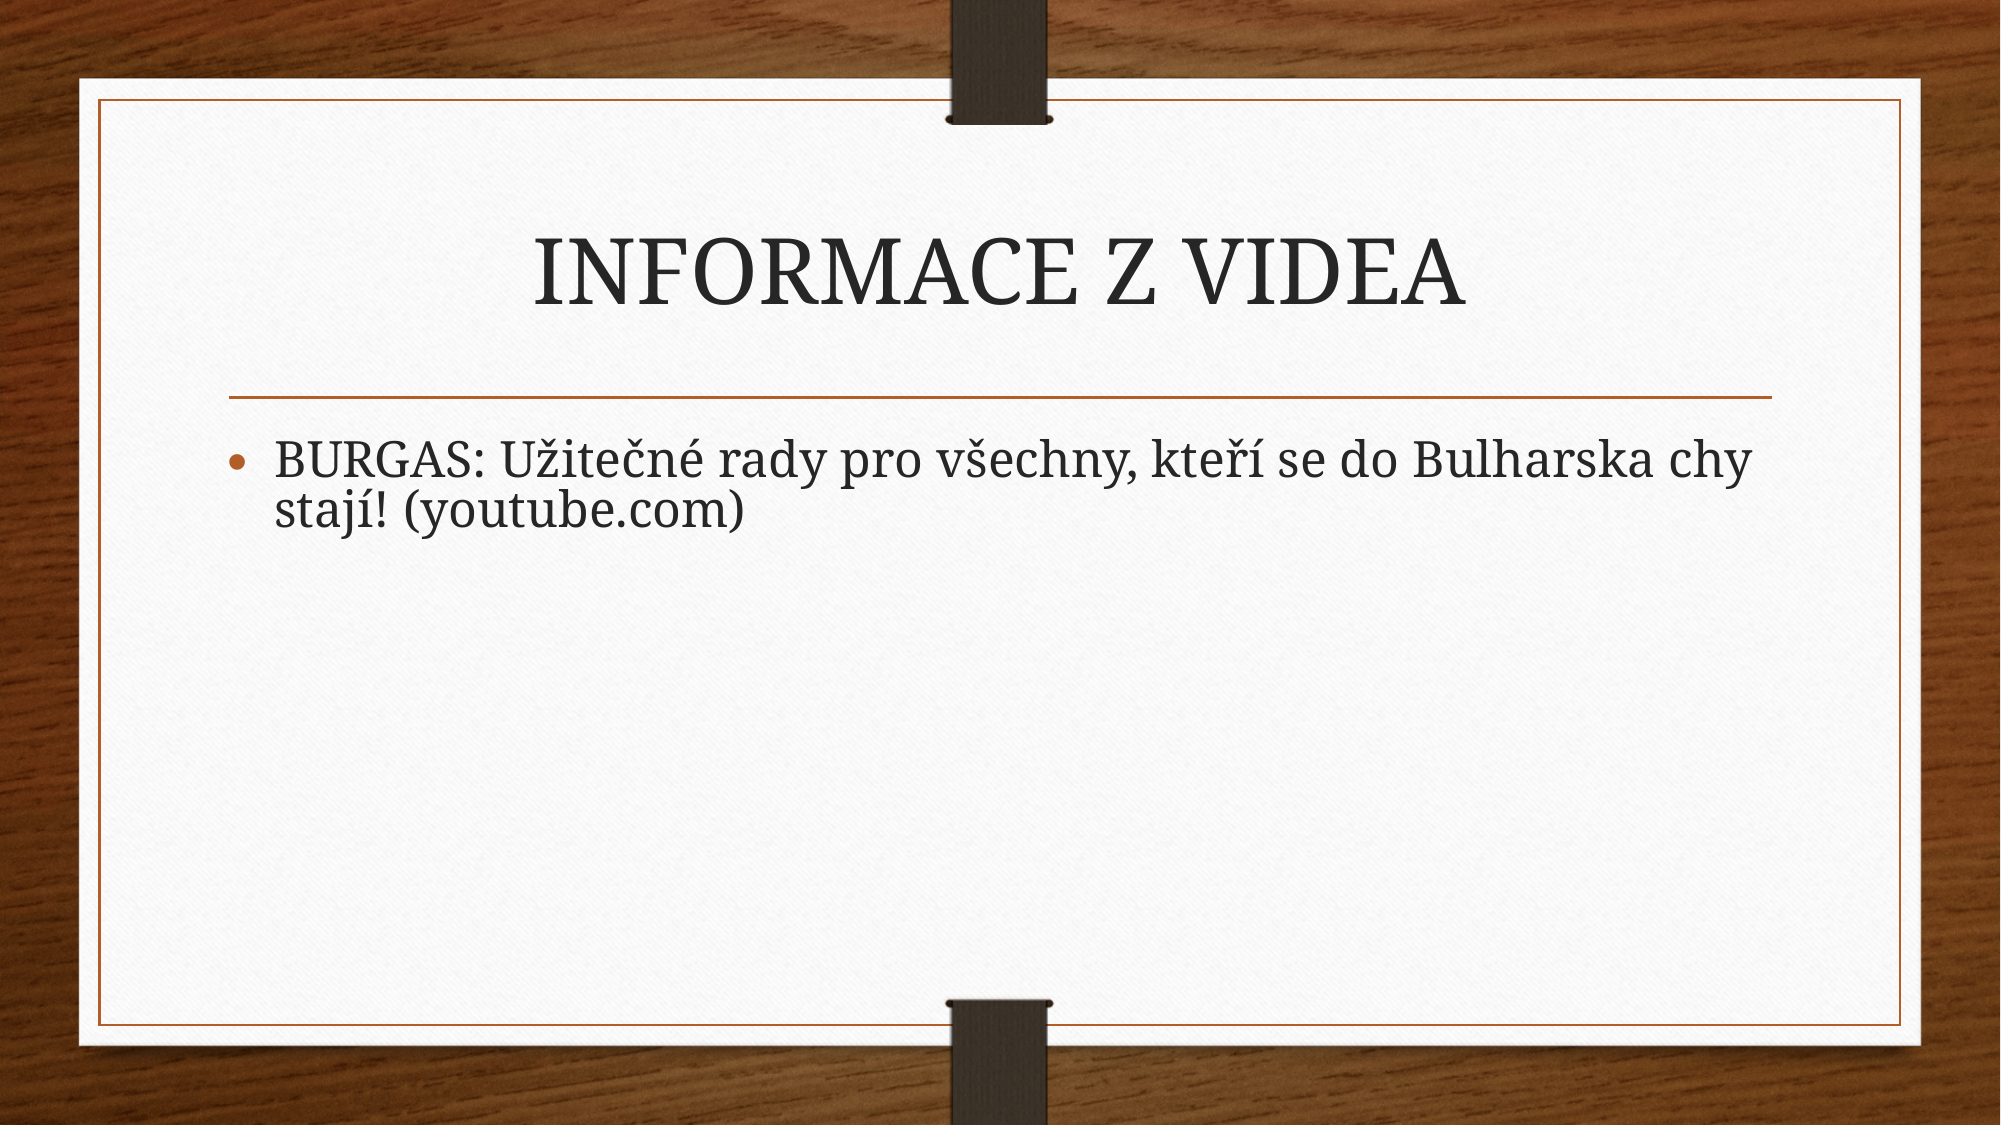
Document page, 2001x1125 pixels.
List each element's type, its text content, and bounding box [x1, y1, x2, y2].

title INFORMACE Z VIDEA [212, 161, 1788, 376]
list BURGAS: Užitečné rady pro všechny, kteří se do Bulharska chystají! (youtube.com) [212, 419, 1788, 964]
